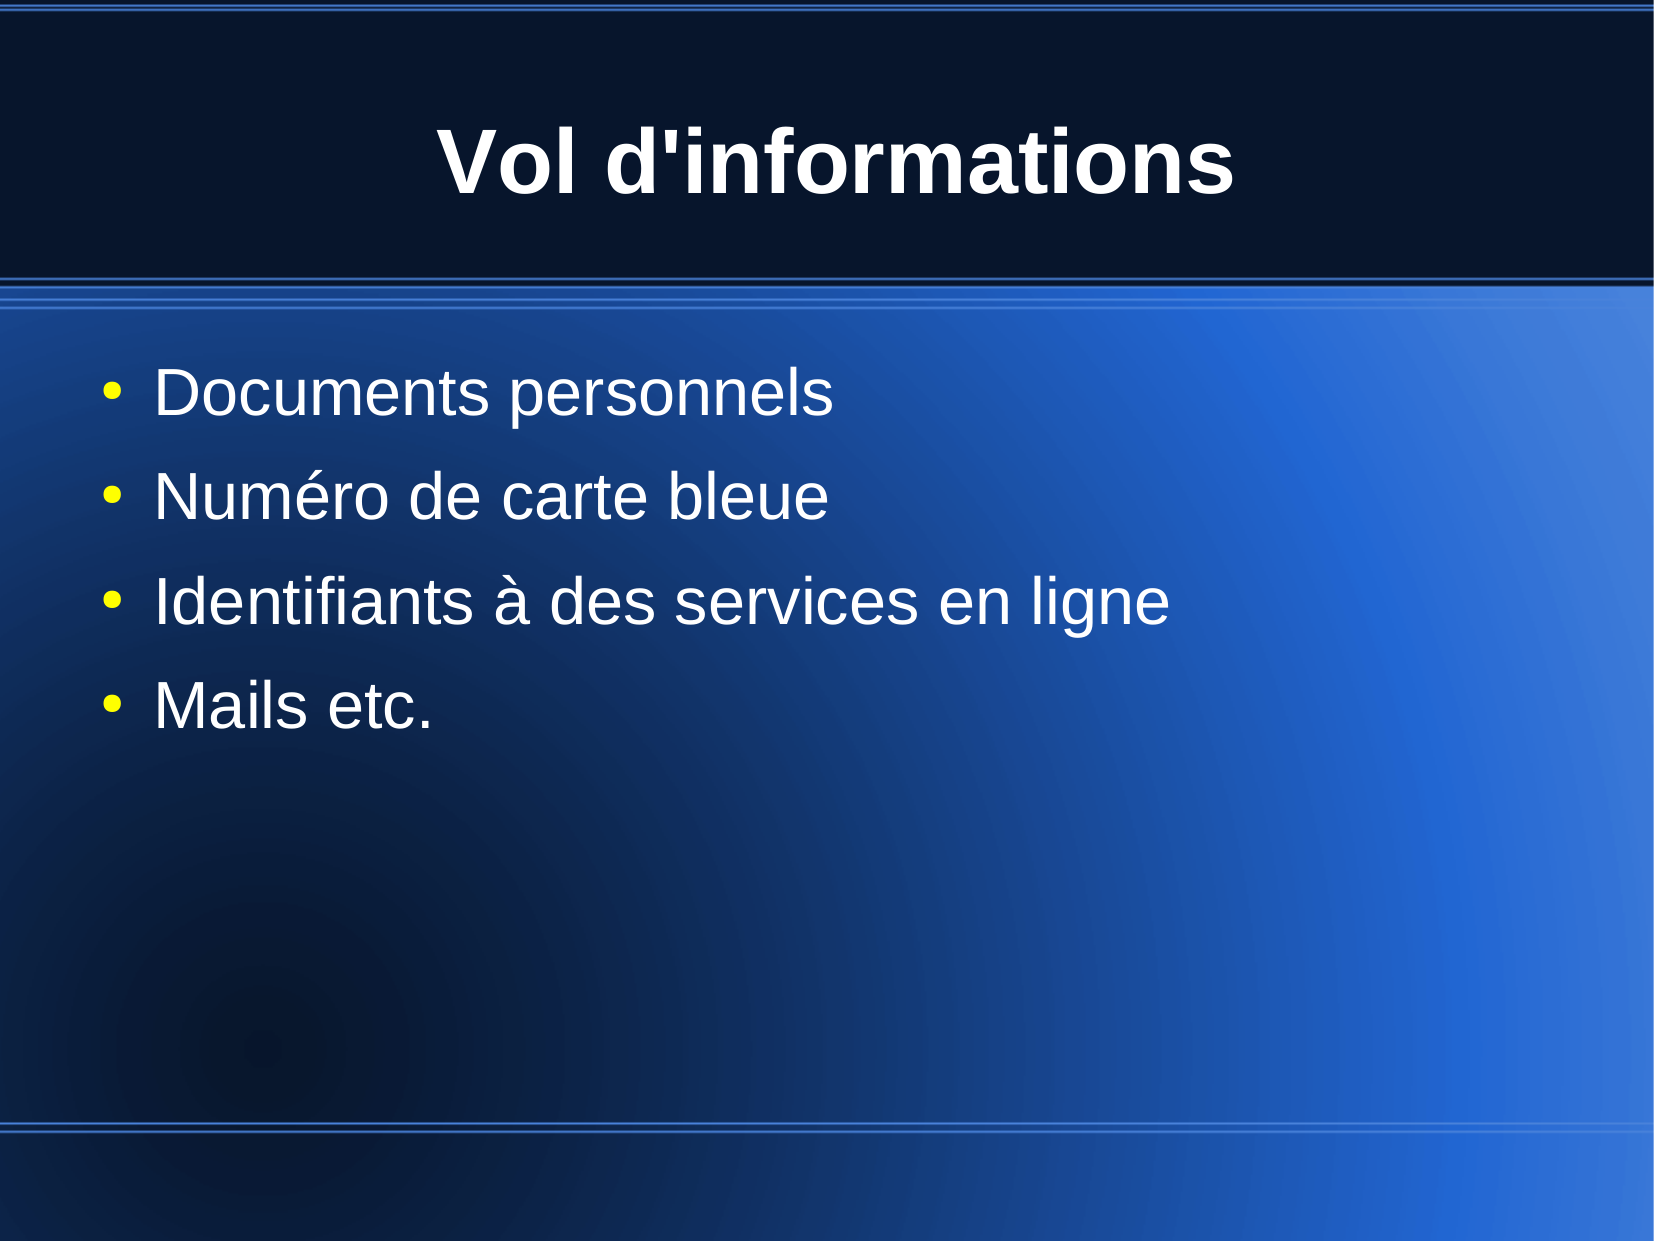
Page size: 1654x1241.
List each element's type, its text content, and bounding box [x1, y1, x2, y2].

picture [0, 0, 1654, 1241]
list Documents personnels Numéro de carte bleue Identifiants à des services en ligne Mails etc. [82, 355, 1571, 1174]
title Vol d'informations [76, 58, 1565, 266]
